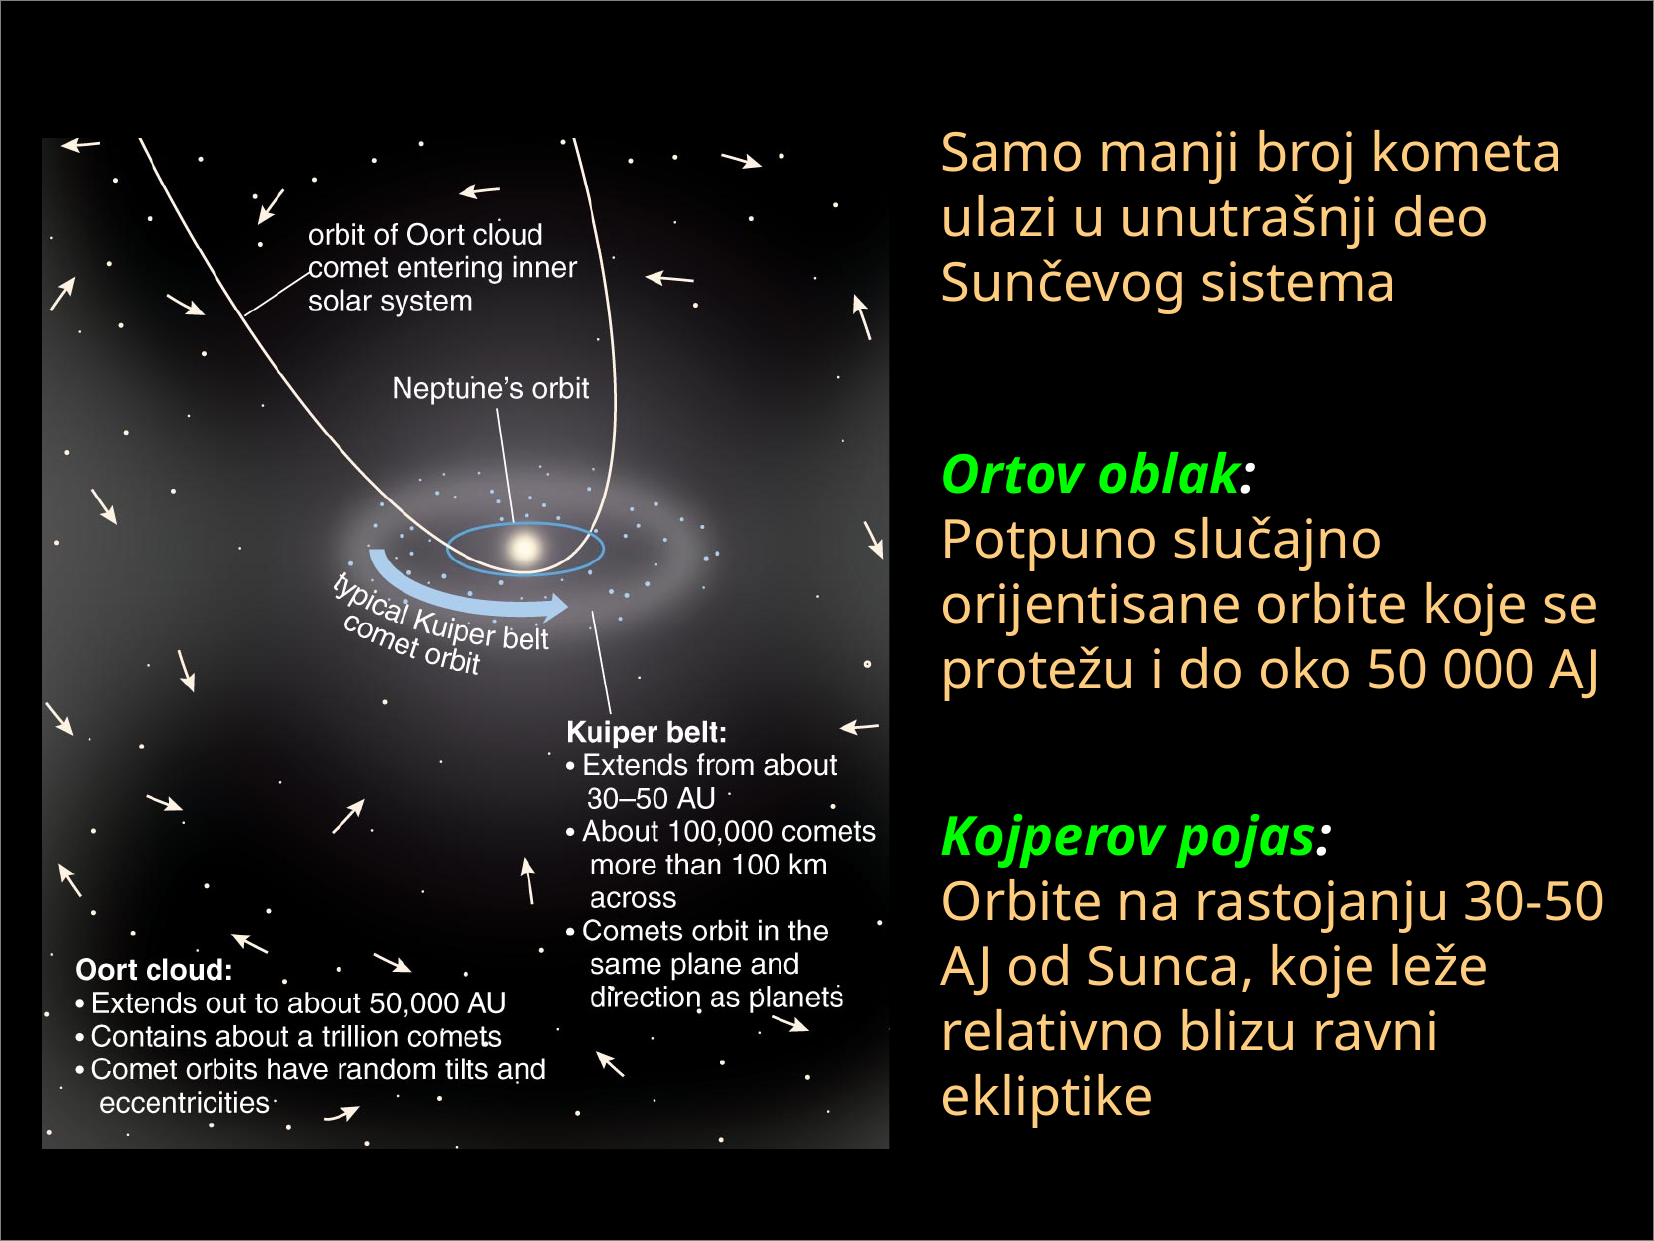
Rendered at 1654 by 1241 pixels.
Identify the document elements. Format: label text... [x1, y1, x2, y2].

text_box [0, 0, 1654, 1241]
text_box Samo manji broj kometa ulazi u unutrašnji deo Sunčevog sistema [925, 109, 1621, 321]
text_box Ortov oblak: Potpuno slučajno orijentisane orbite koje se protežu i do oko 50 000 AJ [925, 431, 1638, 707]
picture [42, 138, 890, 1149]
text_box Kojperov pojas: Orbite na rastojanju 30-50 AJ od Sunca, koje leže relativno blizu ravni ekliptike [925, 793, 1638, 1134]
